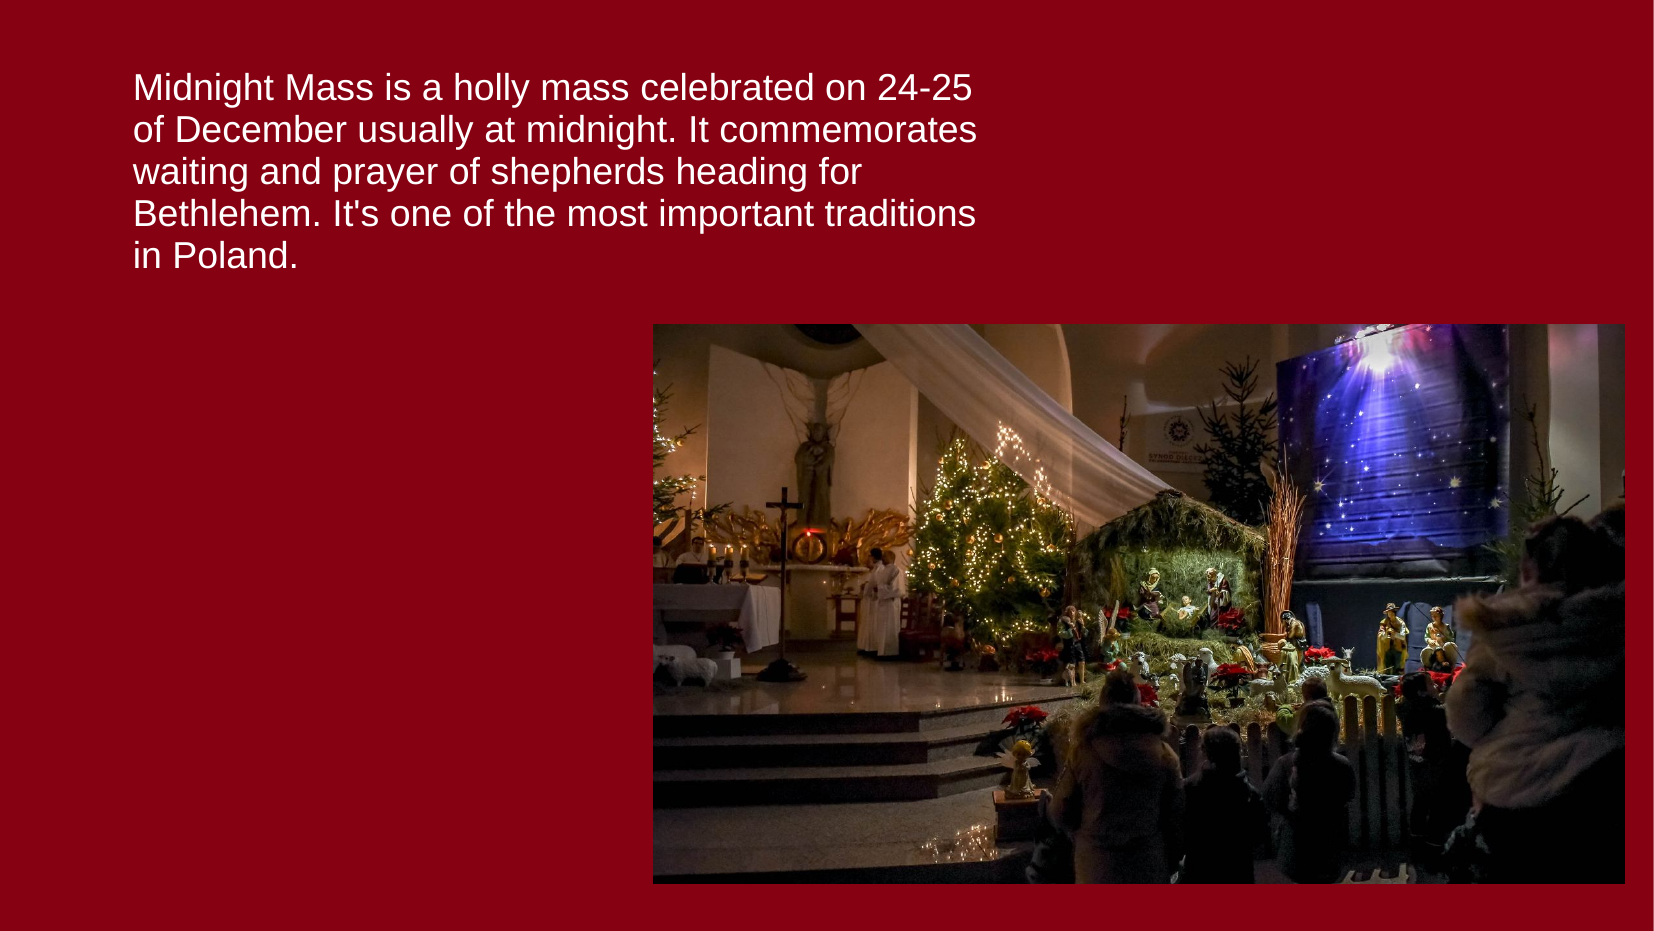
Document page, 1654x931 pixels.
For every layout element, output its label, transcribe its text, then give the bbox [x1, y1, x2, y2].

picture [0, 0, 1654, 931]
text_box Midnight Mass is a holly mass celebrated on 24-25 of December usually at midnight. It commemorates waiting and prayer of shepherds heading for Bethlehem. It's one of the most important traditions in Poland. [118, 59, 1004, 284]
